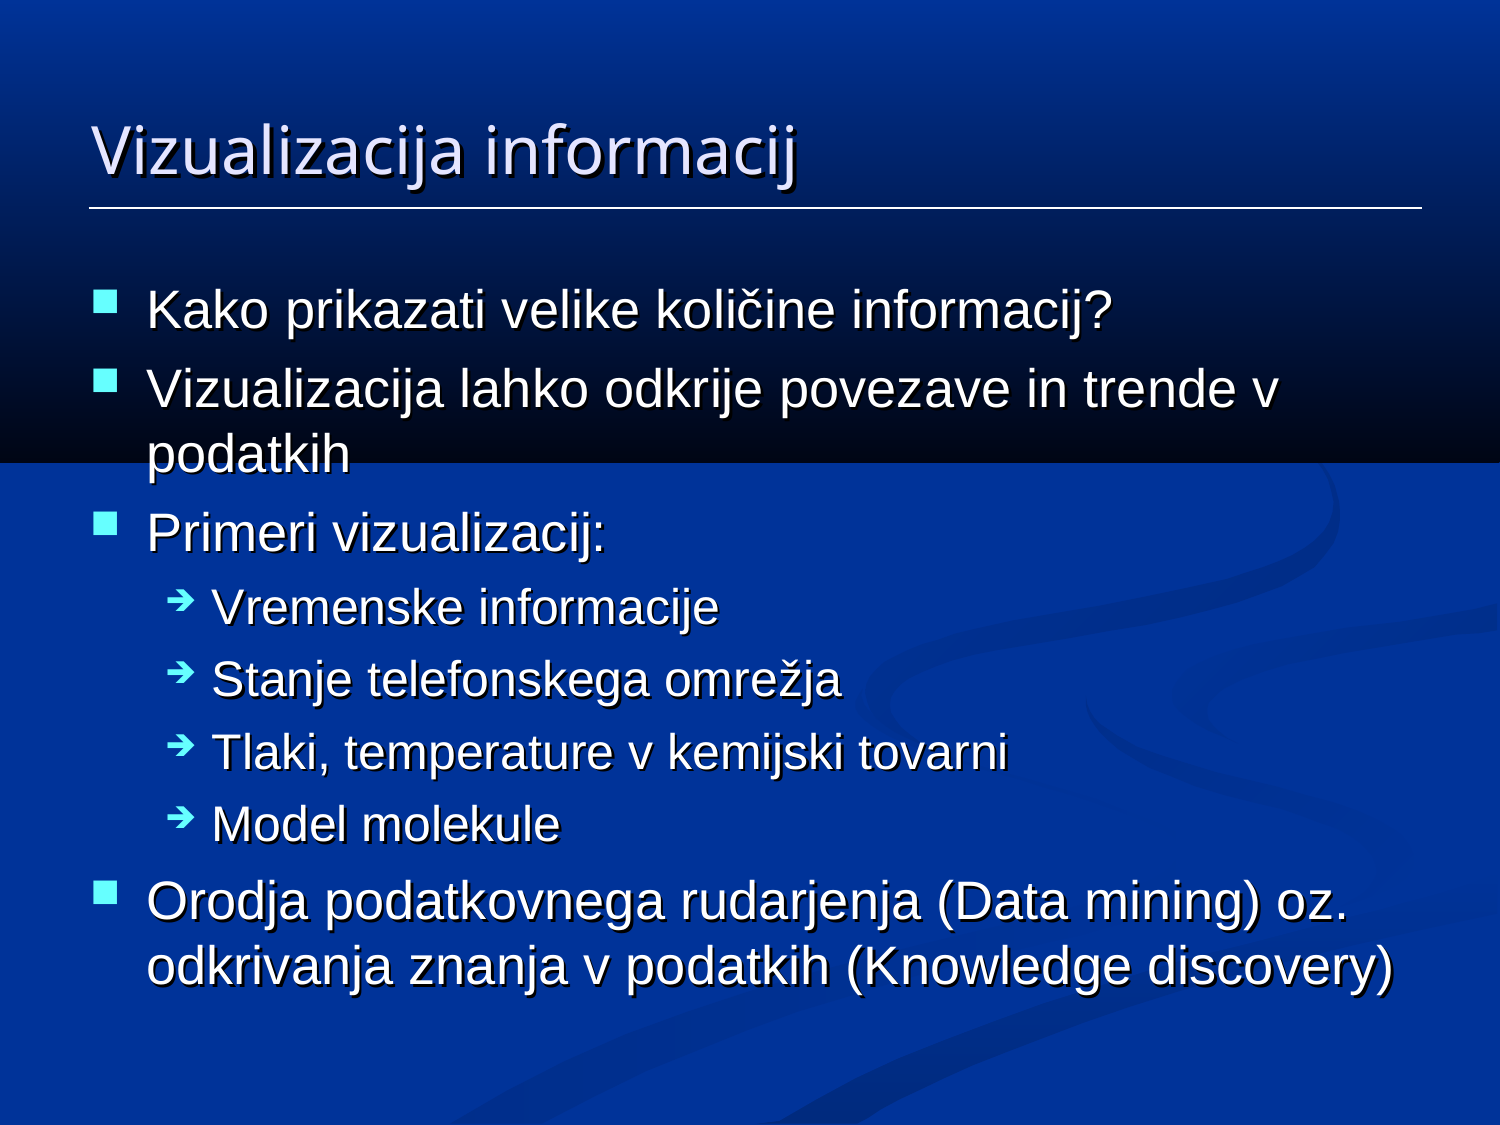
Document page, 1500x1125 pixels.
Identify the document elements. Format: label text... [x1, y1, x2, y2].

text_box Vizualizacija informacij [76, 54, 1352, 242]
list Kako prikazati velike količine informacij? Vizualizacija lahko odkrije povezave in trende v podatkih Primeri vizualizacij: Vremenske informacije Stanje telefonskega omrežja Tlaki, temperature v kemijski tovarni Model molekule Orodja podatkovnega rudarjenja (Data mining) oz. odkrivanja znanja v podatkih (Knowledge discovery) [74, 267, 1424, 1094]
